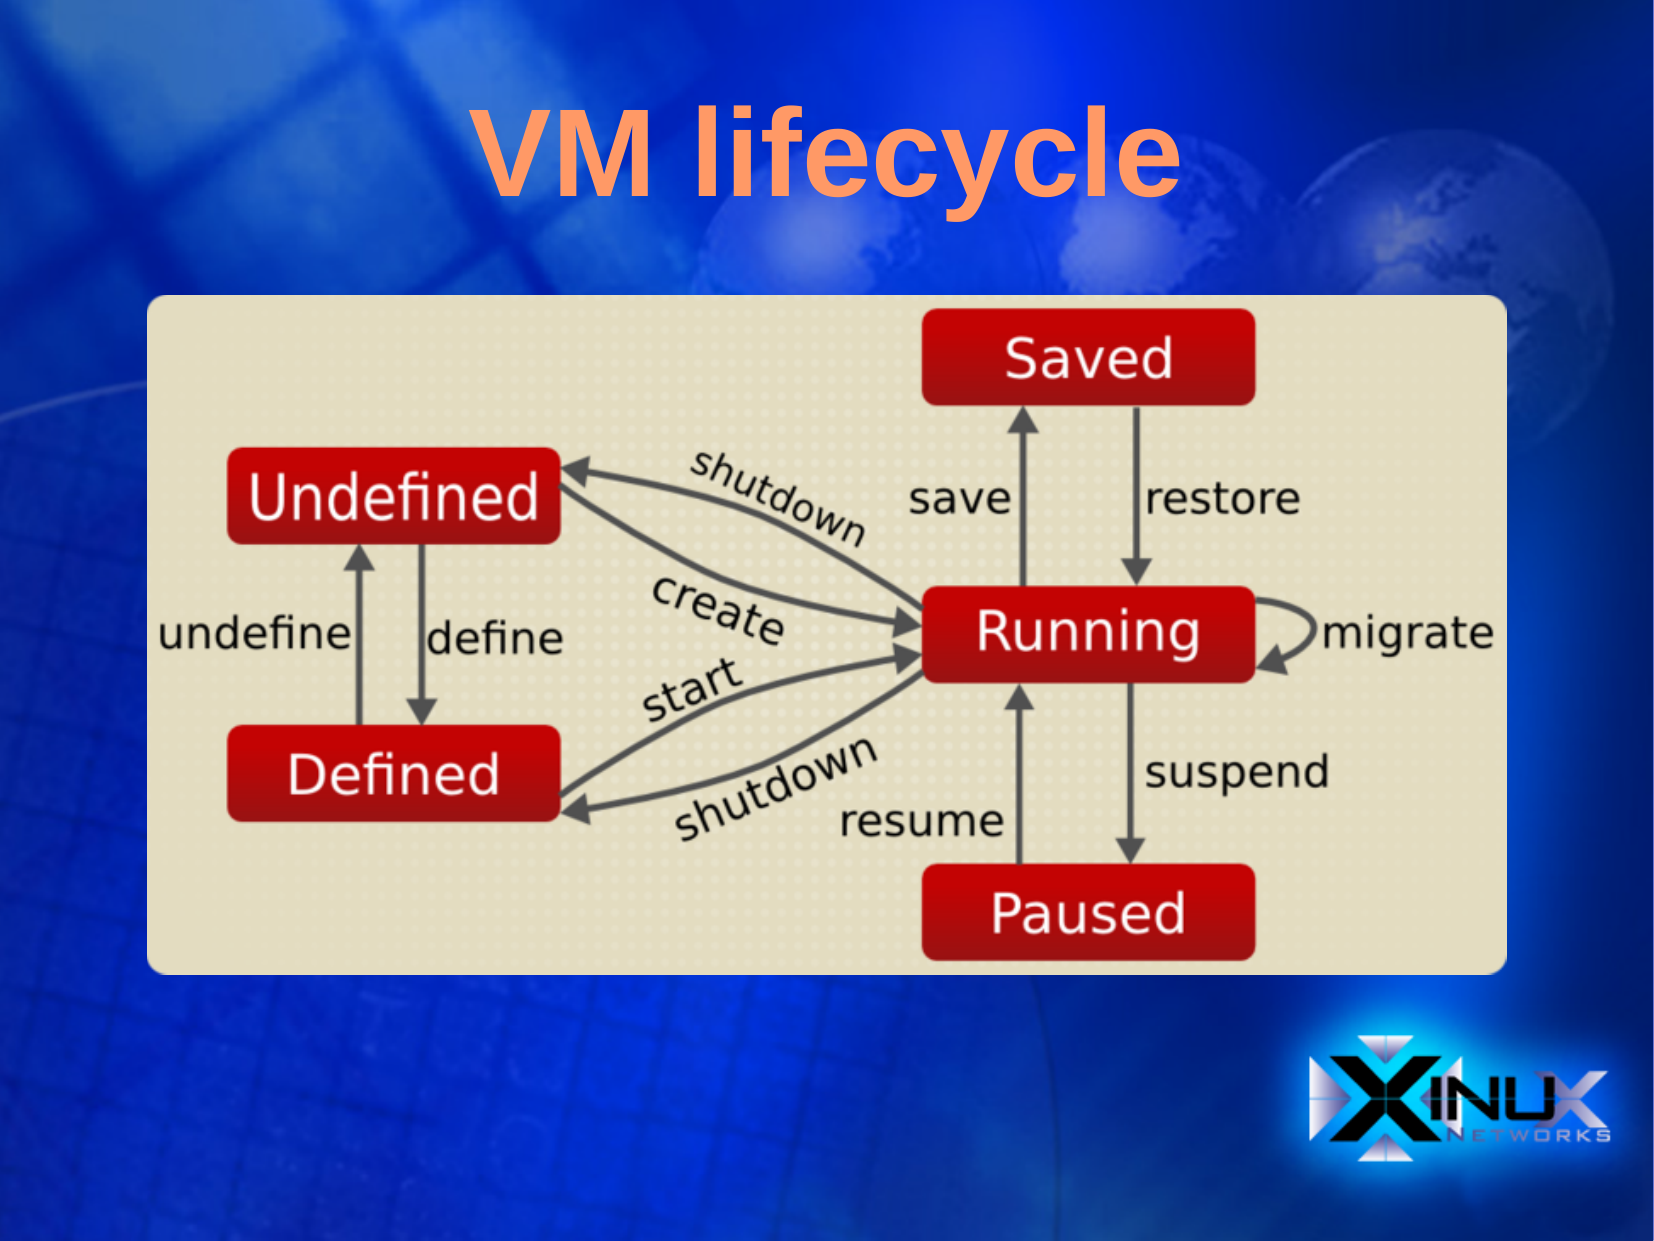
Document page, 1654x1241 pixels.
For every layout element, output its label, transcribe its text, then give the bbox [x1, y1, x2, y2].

title VM lifecycle [82, 0, 1571, 314]
picture [0, 0, 1654, 1241]
